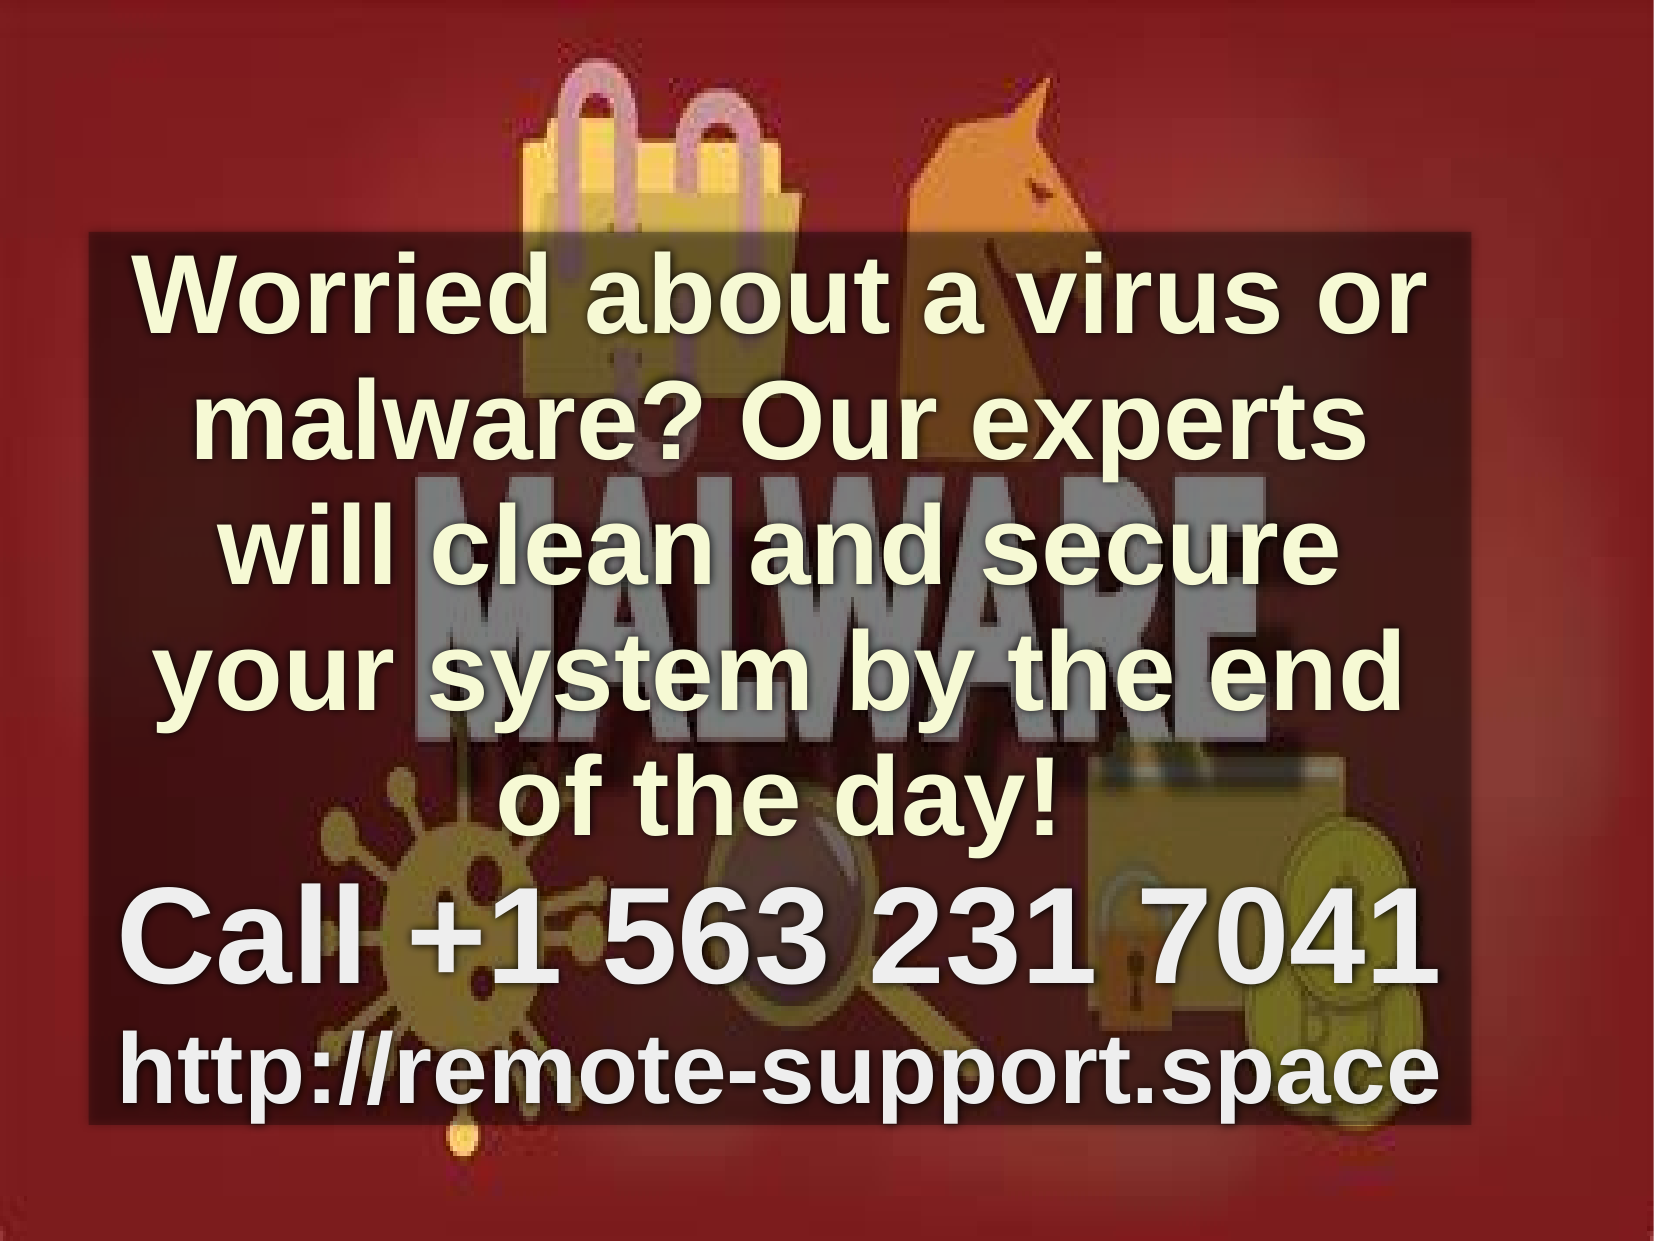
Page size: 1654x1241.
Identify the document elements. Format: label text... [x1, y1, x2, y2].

picture [0, 0, 1654, 1241]
text_box Worried about a virus or malware? Our experts will clean and secure your system by the end of the day! Call +1 563 231 7041 http://remote-support.space [88, 231, 1472, 1125]
